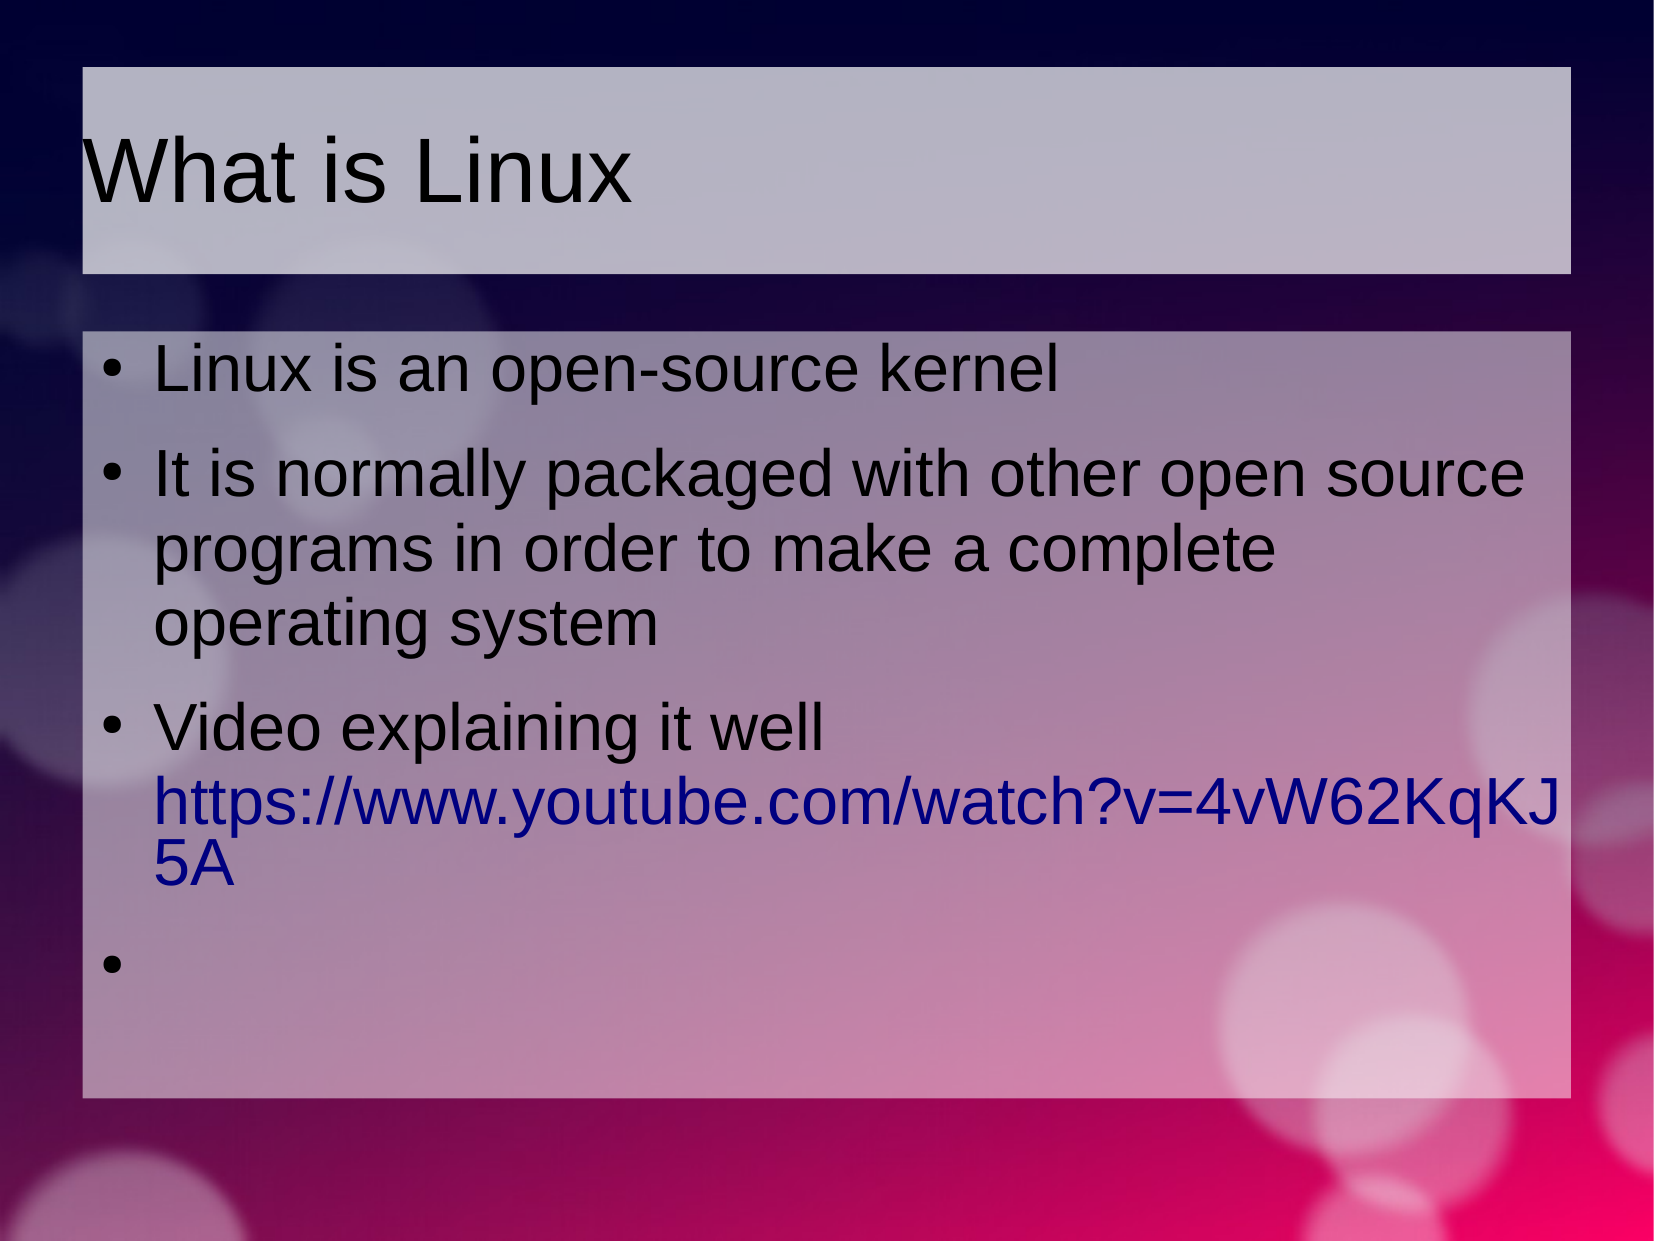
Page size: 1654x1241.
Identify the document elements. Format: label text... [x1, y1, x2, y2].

title What is Linux [82, 67, 1571, 275]
picture [0, 0, 1654, 1241]
list Linux is an open-source kernel It is normally packaged with other open source programs in order to make a complete operating system Video explaining it well https://www.youtube.com/watch?v=4vW62KqKJ5A [82, 331, 1571, 1099]
